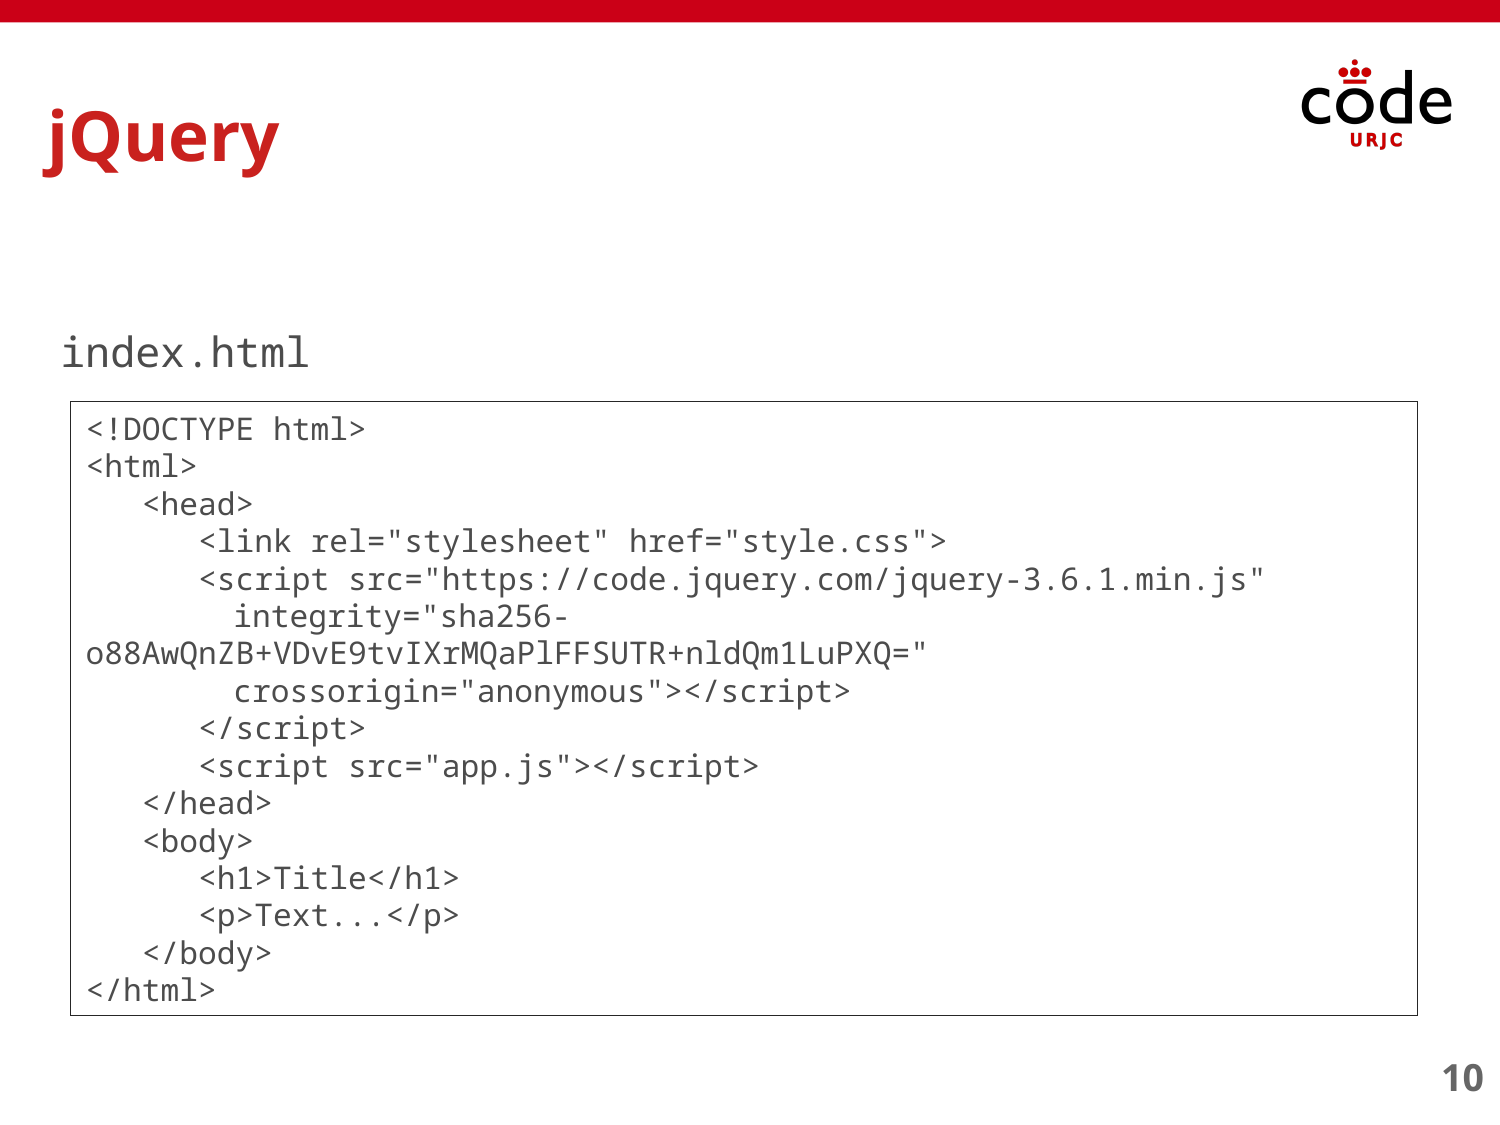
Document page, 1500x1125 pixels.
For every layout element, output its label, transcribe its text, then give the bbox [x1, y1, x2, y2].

picture [1284, 50, 1468, 161]
text_box <!DOCTYPE html> <html> <head> <link rel="stylesheet" href="style.css"> <script src="https://code.jquery.com/jquery-3.6.1.min.js" integrity="sha256-o88AwQnZB+VDvE9tvIXrMQaPlFFSUTR+nldQm1LuPXQ=" crossorigin="anonymous"></script> </script> <script src="app.js"></script> </head> <body> <h1>Title</h1> <p>Text...</p> </body> </html> [70, 401, 1418, 1016]
title jQuery [32, 79, 1383, 189]
text_box index.html [45, 318, 326, 384]
